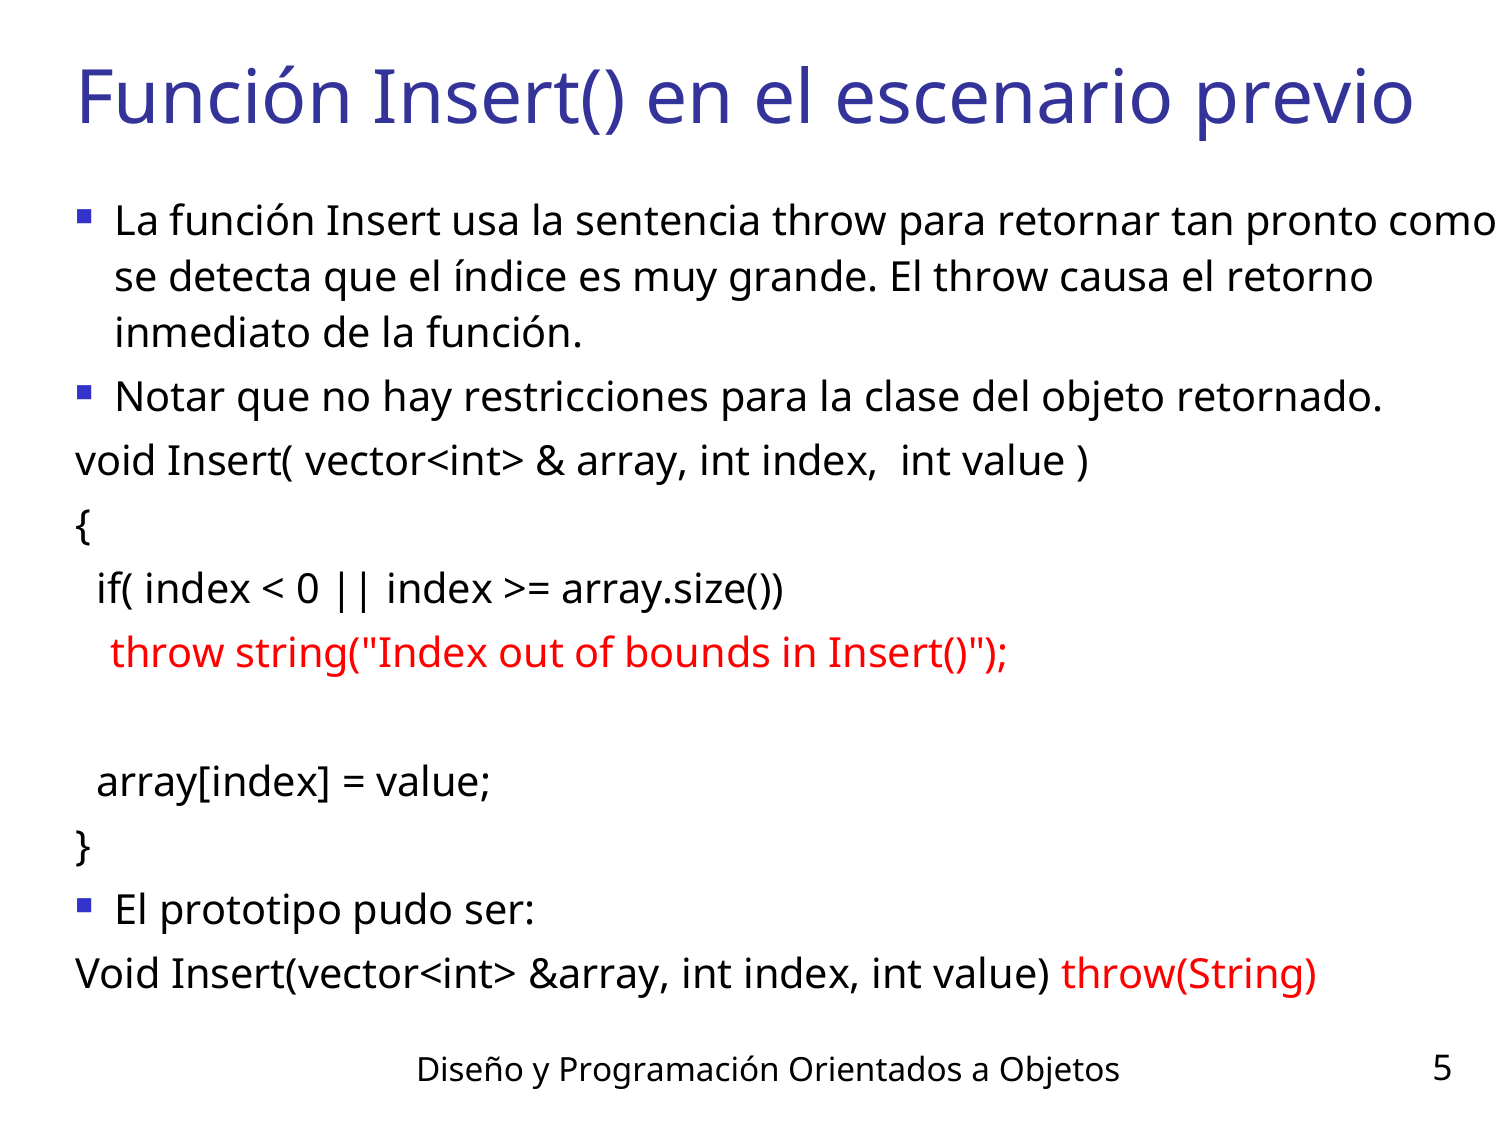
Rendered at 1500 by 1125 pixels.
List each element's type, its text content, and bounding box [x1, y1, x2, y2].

title Función Insert() en el escenario previo [75, 12, 1466, 175]
list La función Insert usa la sentencia throw para retornar tan pronto como se detecta que el índice es muy grande. El throw causa el retorno inmediato de la función. Notar que no hay restricciones para la clase del objeto retornado. void Insert( vector<int> & array, int index, int value )‏ { if( index < 0 || index >= array.size())‏ throw string("Index out of bounds in Insert()"); array[index] = value; } El prototipo pudo ser: Void Insert(vector<int> &array, int index, int value) throw(String) [75, 191, 1500, 1013]
